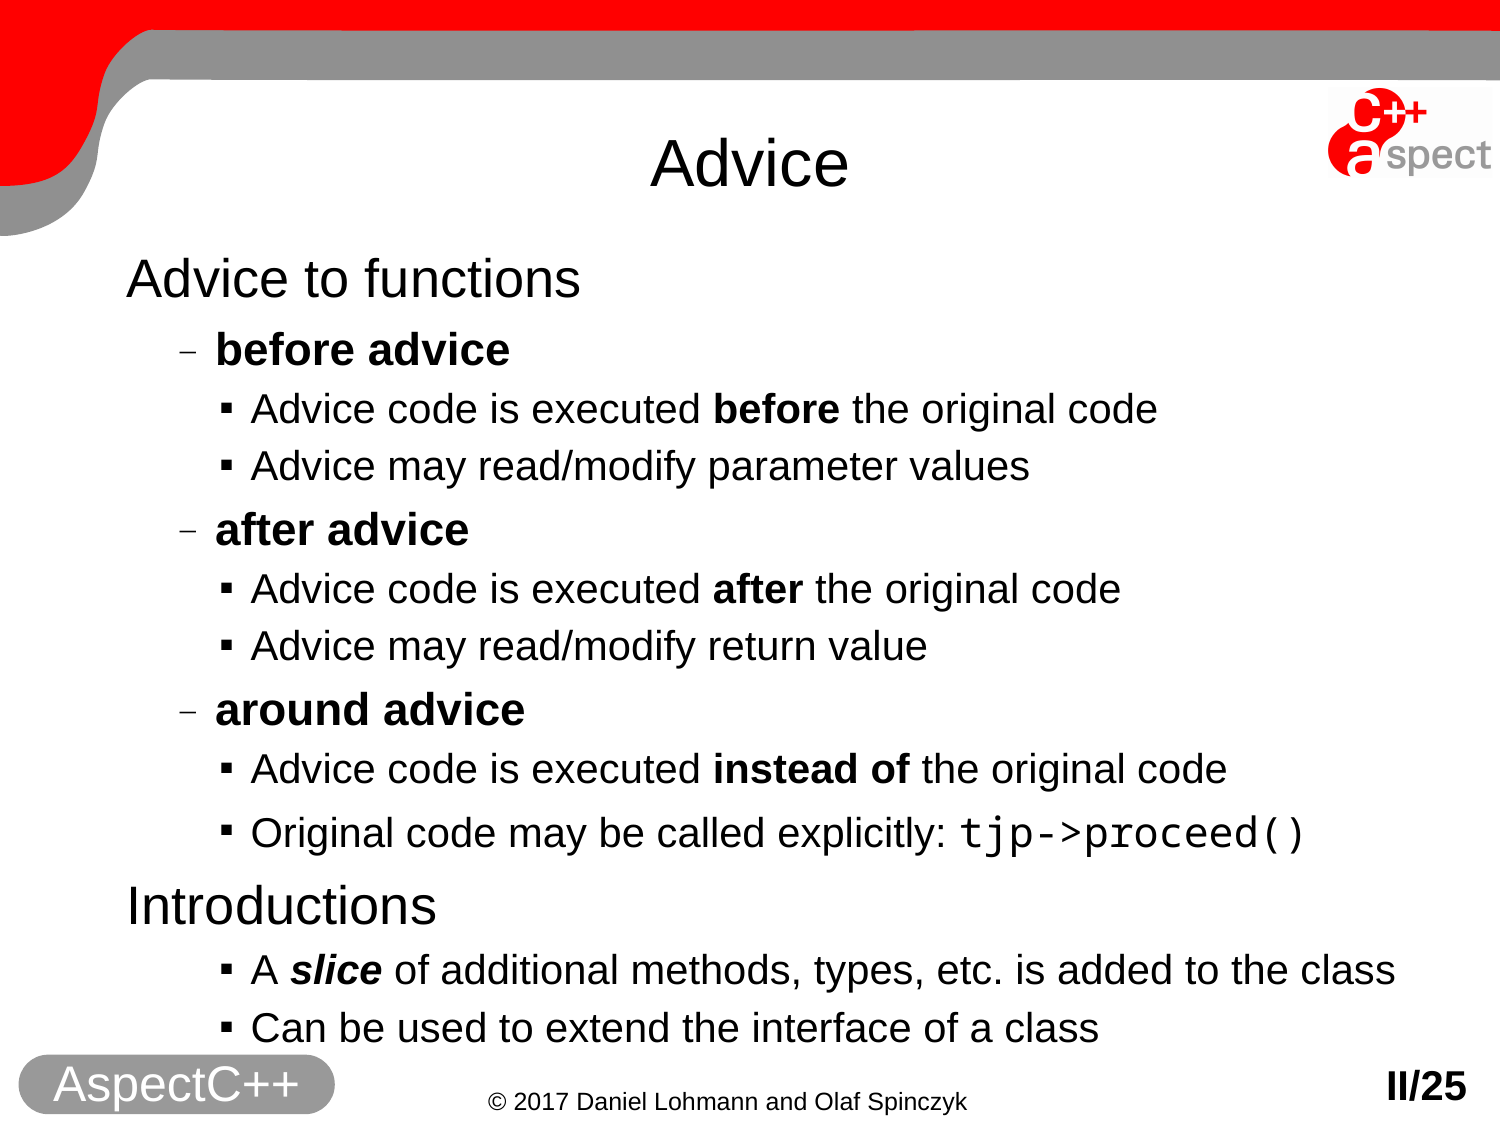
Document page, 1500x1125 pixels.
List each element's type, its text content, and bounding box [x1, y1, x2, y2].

title Advice [112, 98, 1388, 223]
list Advice to functions before advice Advice code is executed before the original code Advice may read/modify parameter values after advice Advice code is executed after the original code Advice may read/modify return value around advice Advice code is executed instead of the original code Original code may be called explicitly: tjp->proceed() Introductions A slice of additional methods, types, etc. is added to the class Can be used to extend the interface of a class [126, 248, 1459, 1045]
